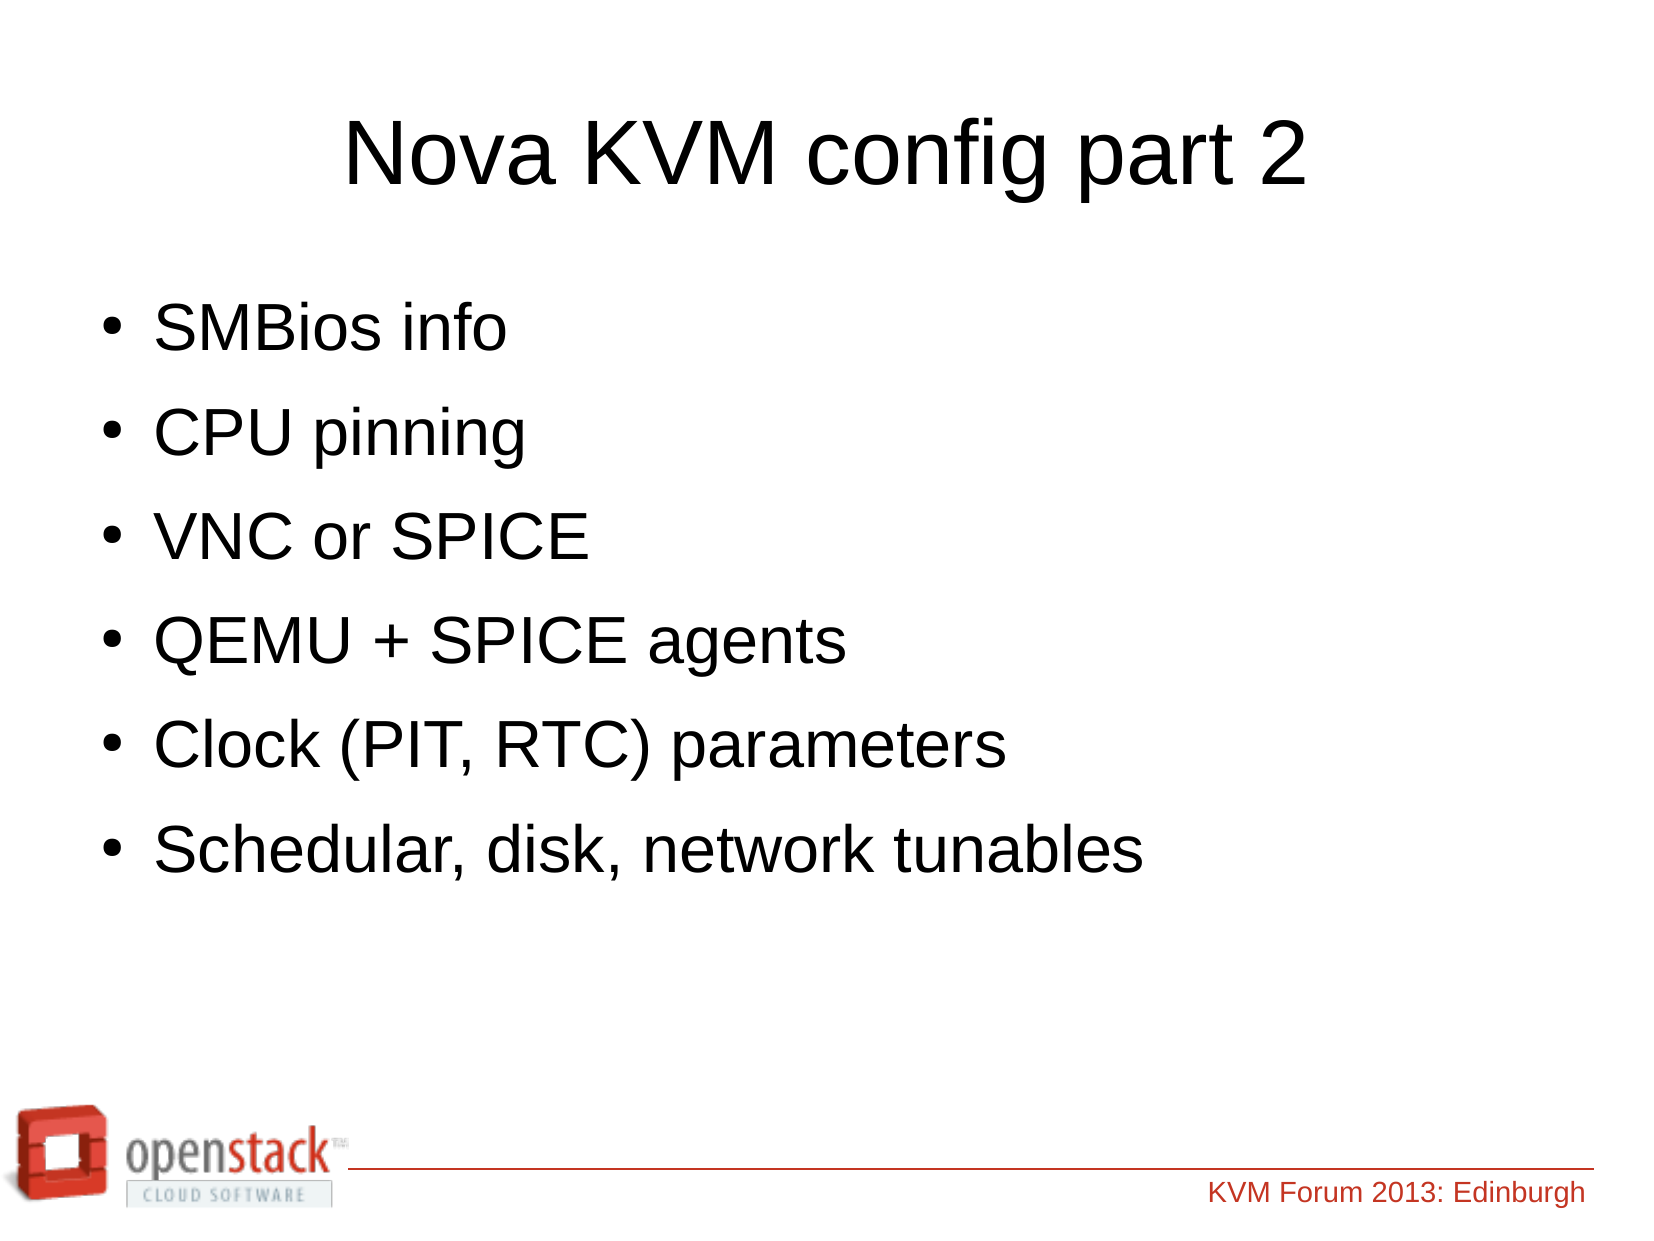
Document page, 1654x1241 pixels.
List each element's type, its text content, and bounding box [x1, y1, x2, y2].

list SMBios info CPU pinning VNC or SPICE QEMU + SPICE agents Clock (PIT, RTC) parameters Schedular, disk, network tunables [82, 290, 1571, 1010]
title Nova KVM config part 2 [82, 49, 1571, 257]
picture [0, 1101, 349, 1219]
